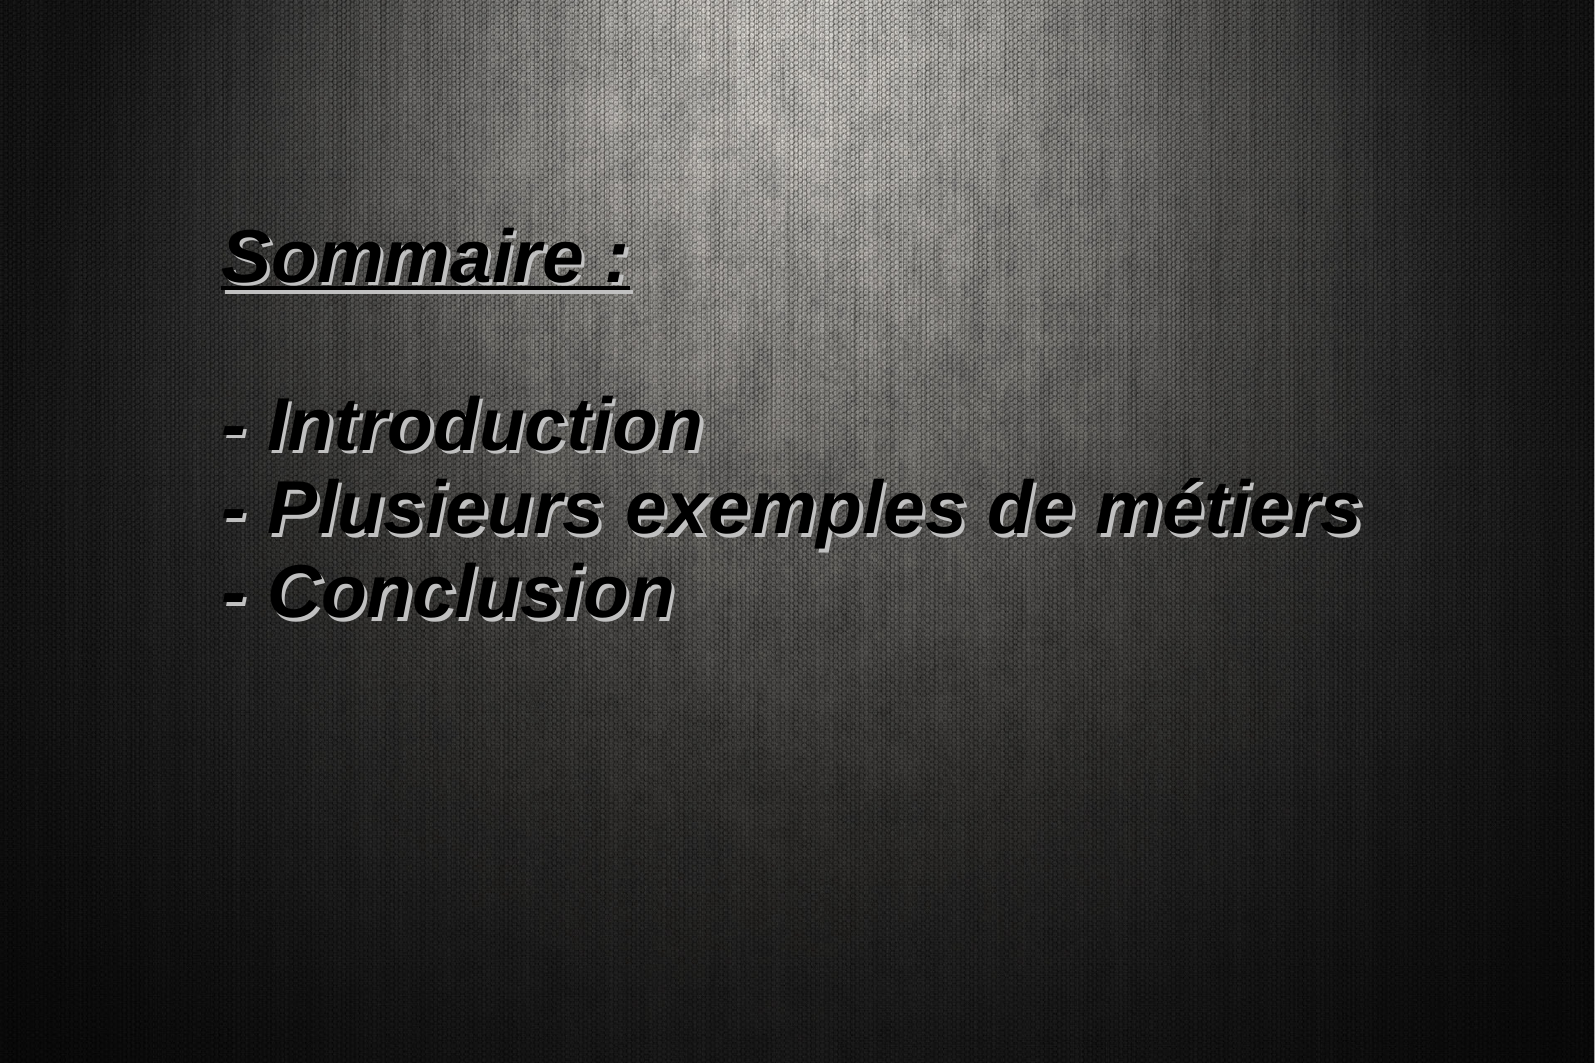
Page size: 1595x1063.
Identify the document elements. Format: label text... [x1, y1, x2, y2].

text_box Sommaire : - Introduction - Plusieurs exemples de métiers - Conclusion [206, 206, 1595, 939]
picture [0, 0, 1595, 1063]
